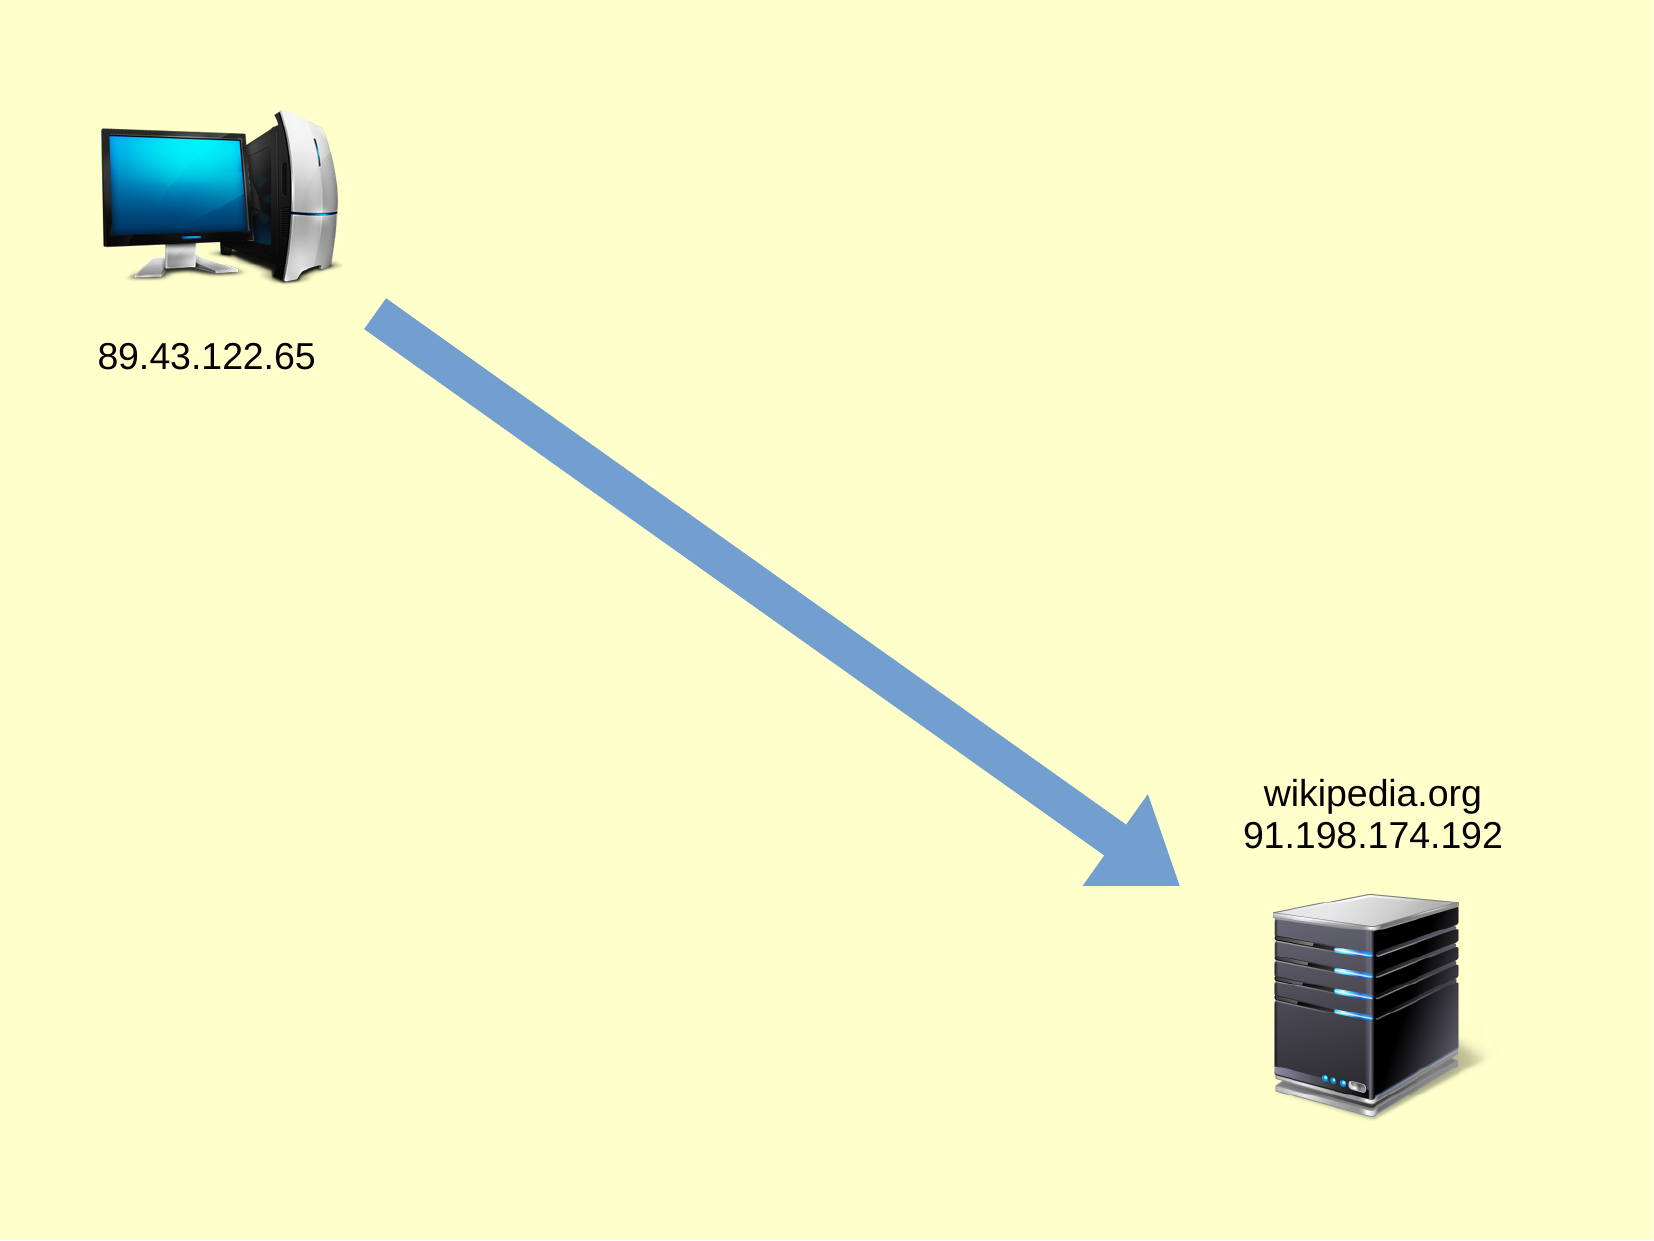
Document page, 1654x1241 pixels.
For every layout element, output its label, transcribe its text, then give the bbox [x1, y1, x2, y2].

text_box wikipedia.org 91.198.174.192 [1228, 765, 1556, 874]
text_box 89.43.122.65 [82, 328, 363, 390]
picture [94, 72, 343, 319]
picture [1251, 875, 1501, 1123]
text_box [364, 298, 1180, 886]
